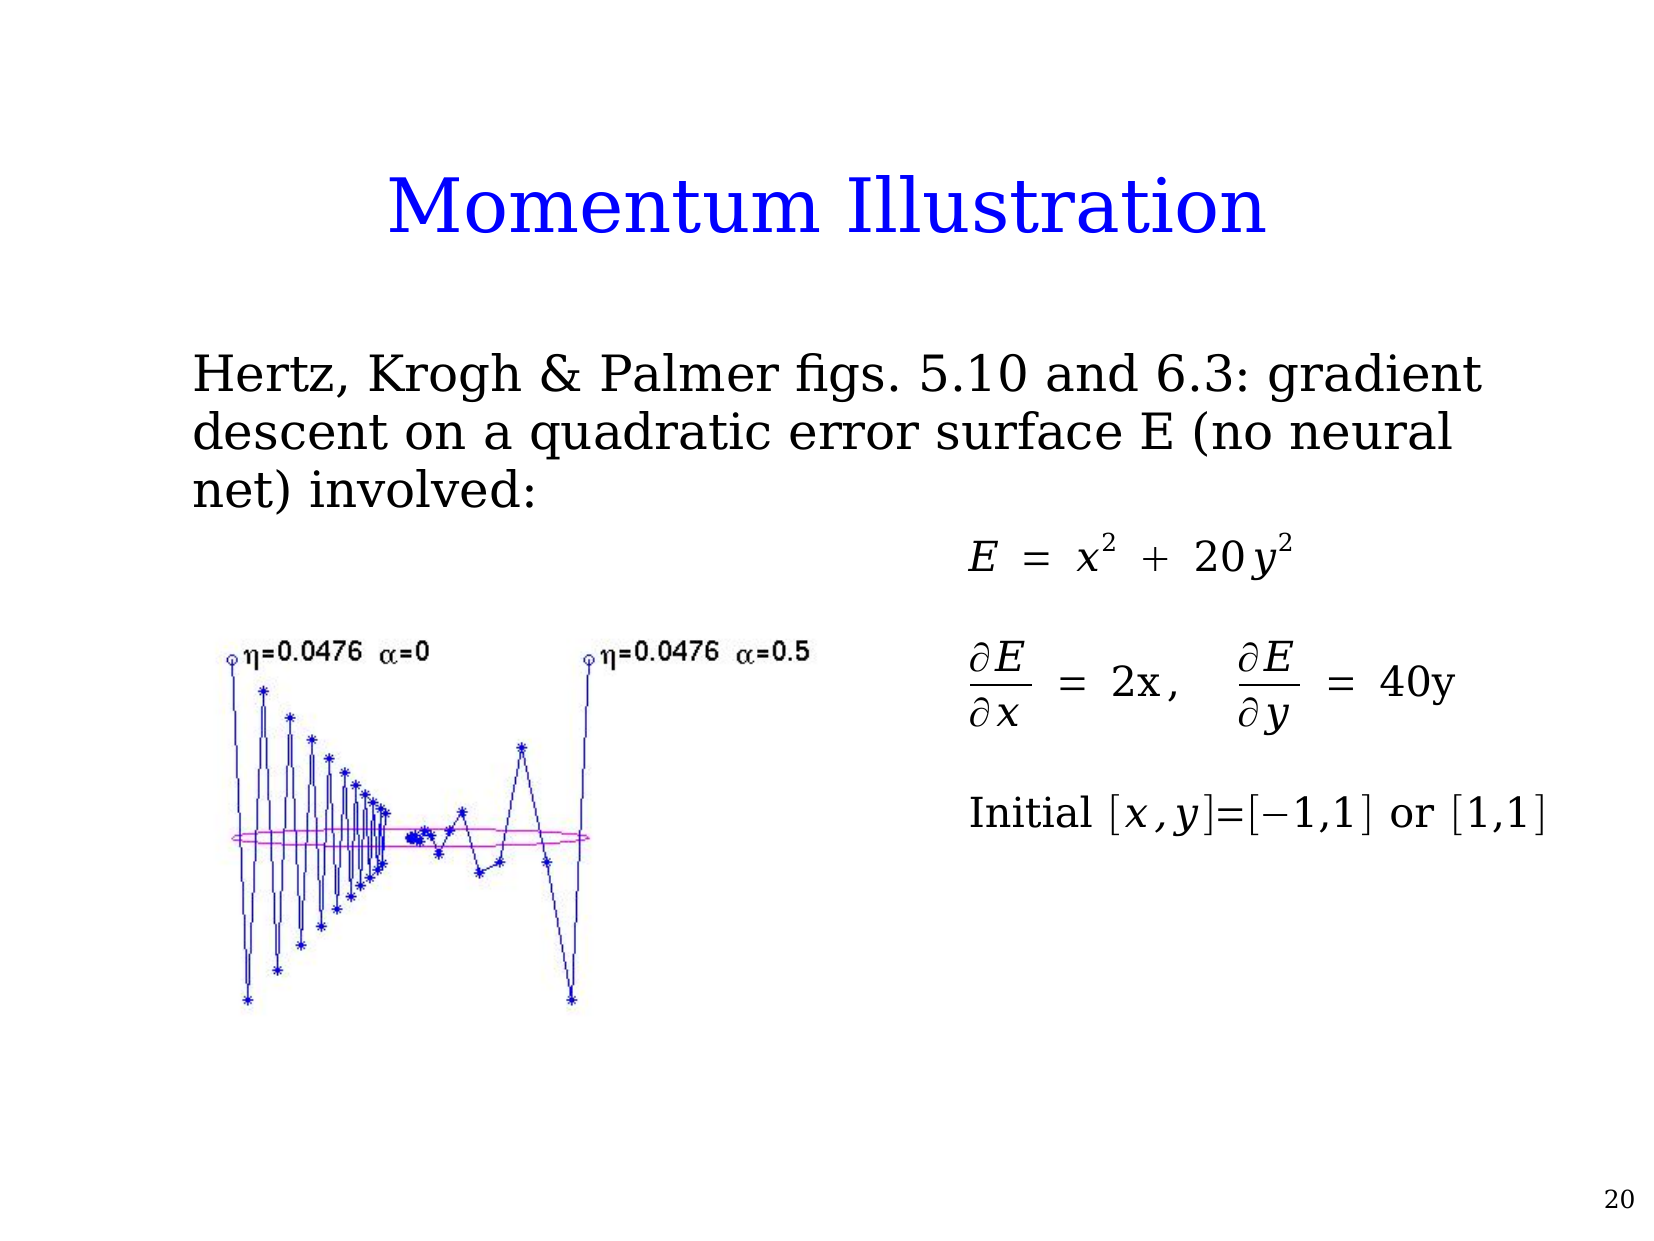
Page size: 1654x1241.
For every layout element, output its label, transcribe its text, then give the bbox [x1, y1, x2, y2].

chart [962, 527, 1553, 838]
title Momentum Illustration [121, 102, 1534, 310]
list Hertz, Krogh & Palmer figs. 5.10 and 6.3: gradient descent on a quadratic error surface E (no neural net) involved: [121, 344, 1534, 1127]
picture [191, 614, 828, 1034]
